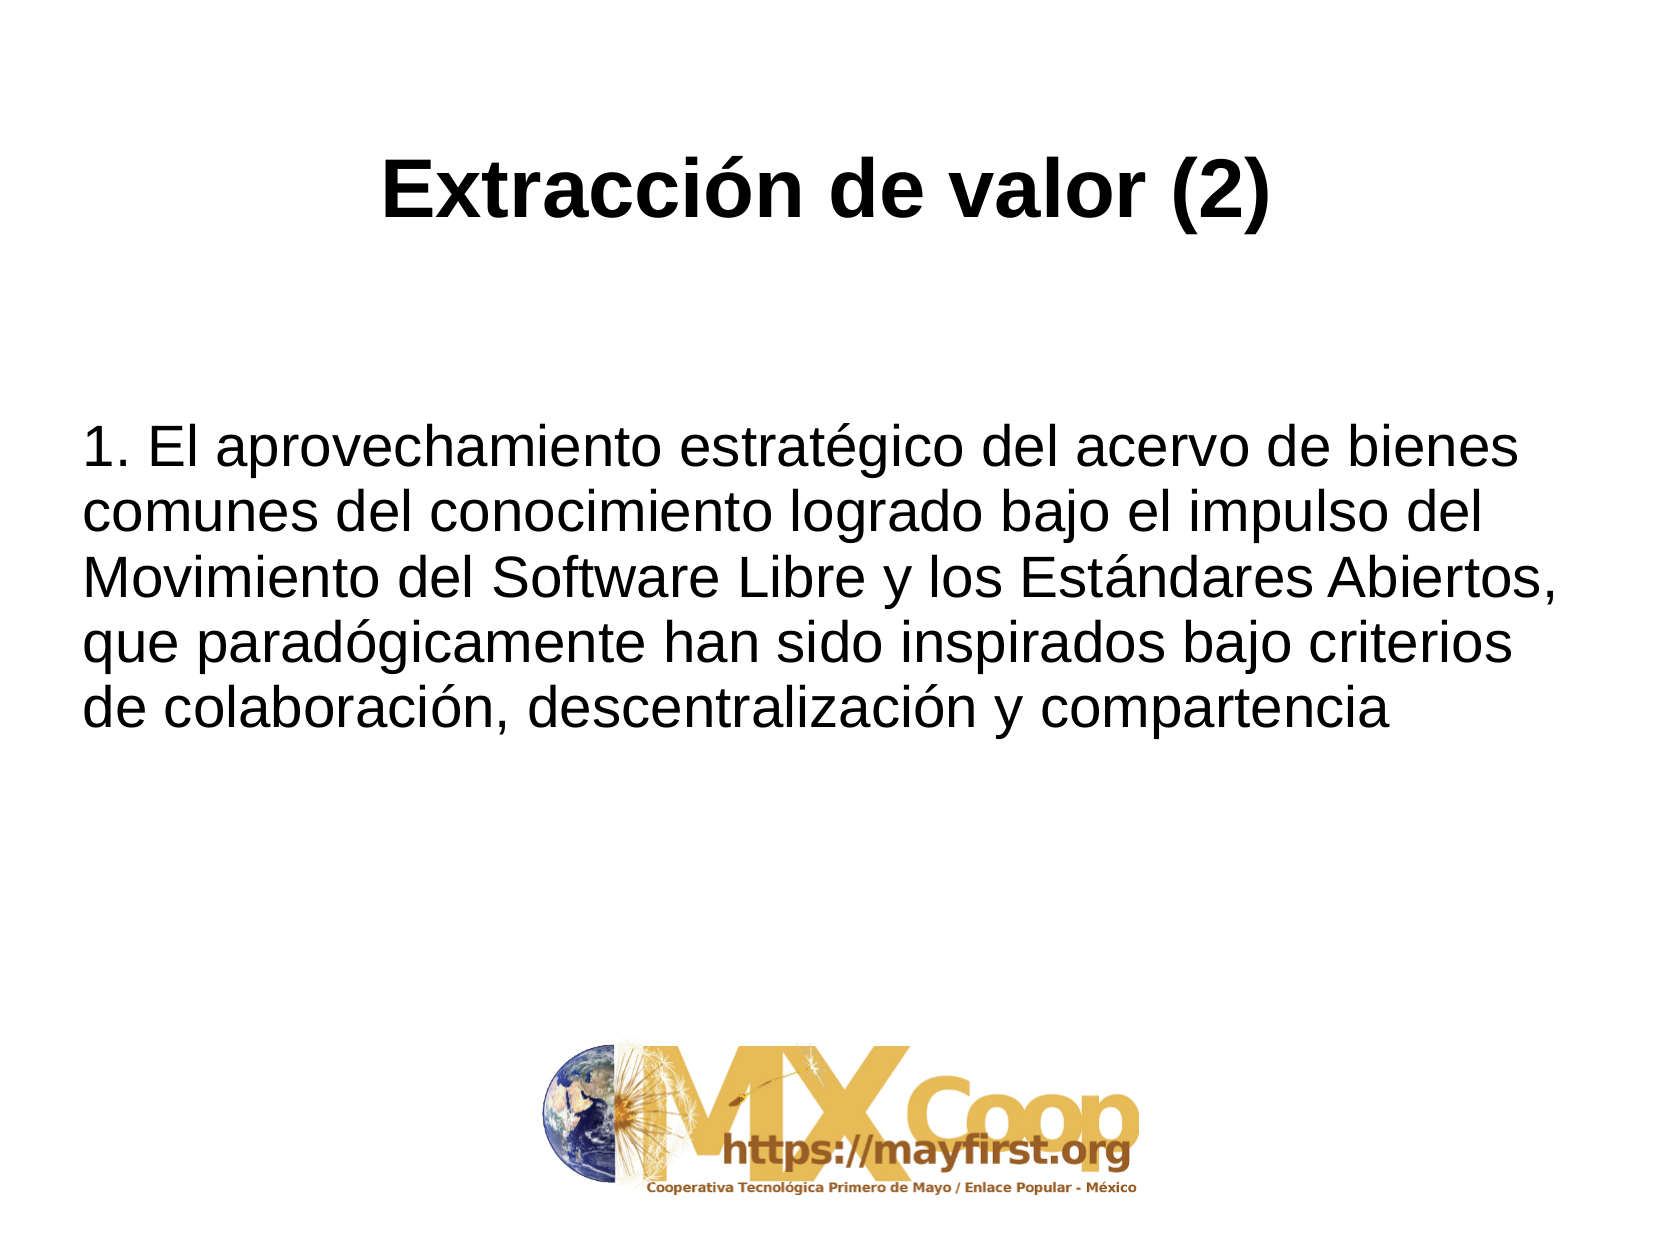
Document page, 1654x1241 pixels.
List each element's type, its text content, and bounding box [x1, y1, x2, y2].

picture [538, 1034, 1139, 1195]
list 1. El aprovechamiento estratégico del acervo de bienes comunes del conocimiento logrado bajo el impulso del Movimiento del Software Libre y los Estándares Abiertos, que paradógicamente han sido inspirados bajo criterios de colaboración, descentralización y compartencia [82, 414, 1571, 785]
title Extracción de valor (2) [82, 84, 1571, 292]
